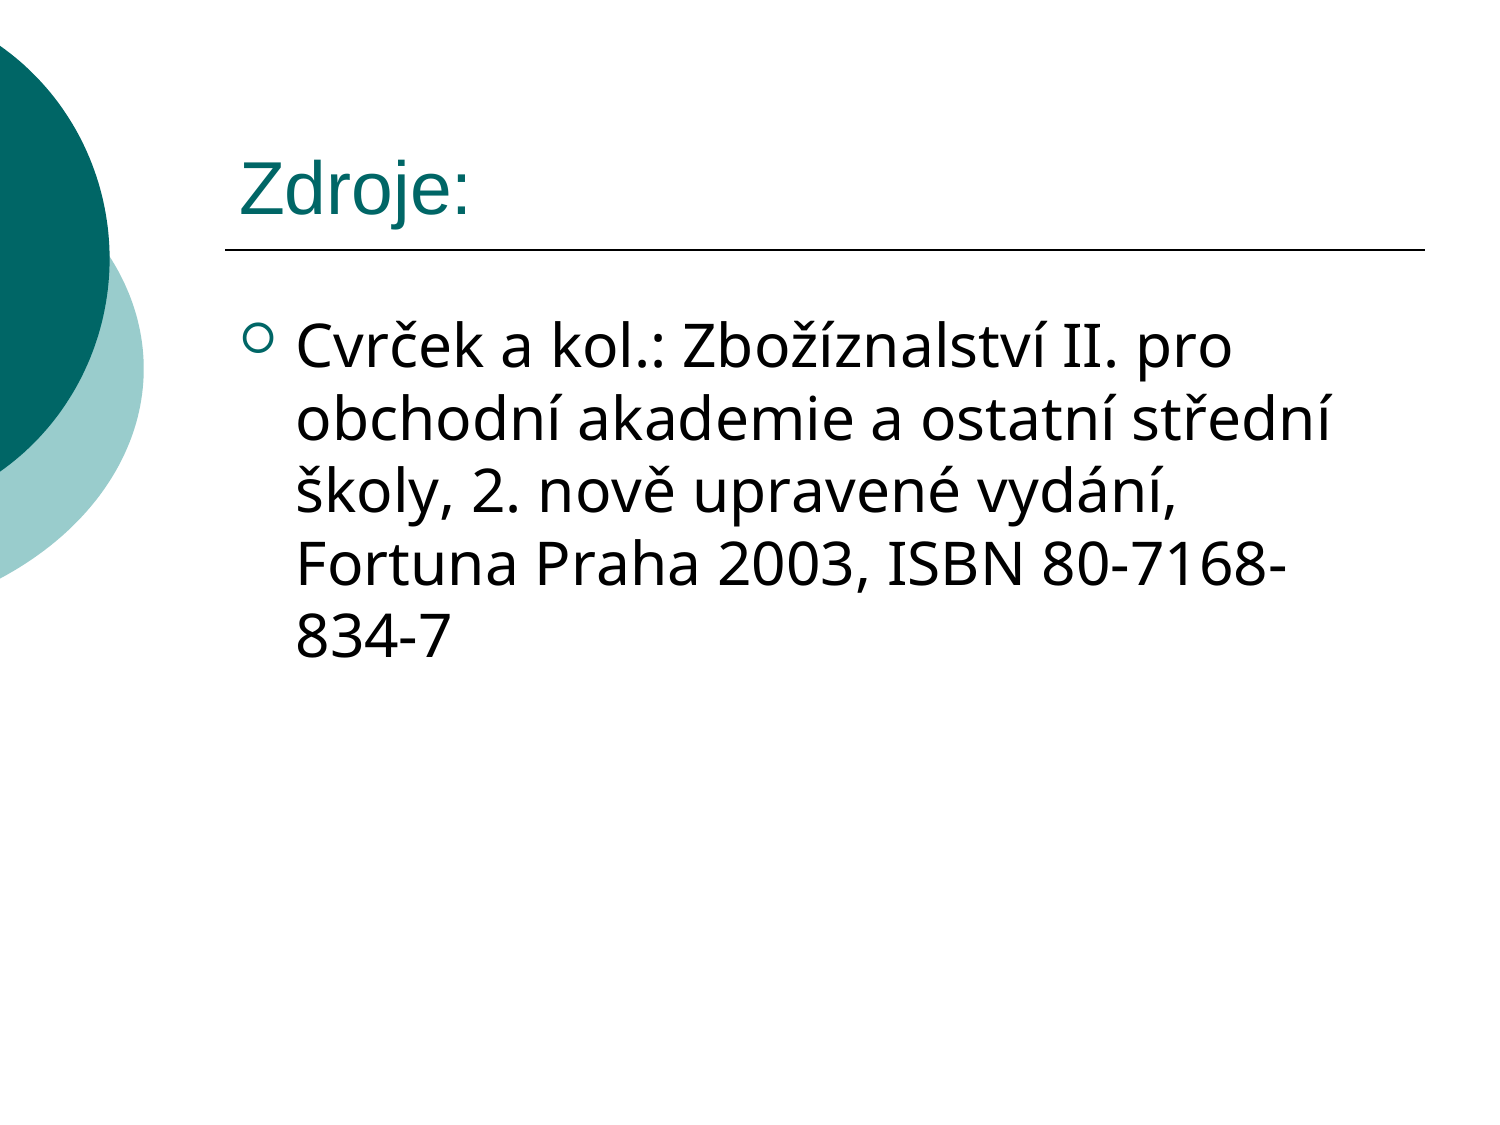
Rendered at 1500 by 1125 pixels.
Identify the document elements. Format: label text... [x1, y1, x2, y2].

title Zdroje: [224, 49, 1425, 237]
list Cvrček a kol.: Zbožíznalství II. pro obchodní akademie a ostatní střední školy, 2. nově upravené vydání, Fortuna Praha 2003, ISBN 80-7168-834-7 [224, 299, 1425, 975]
